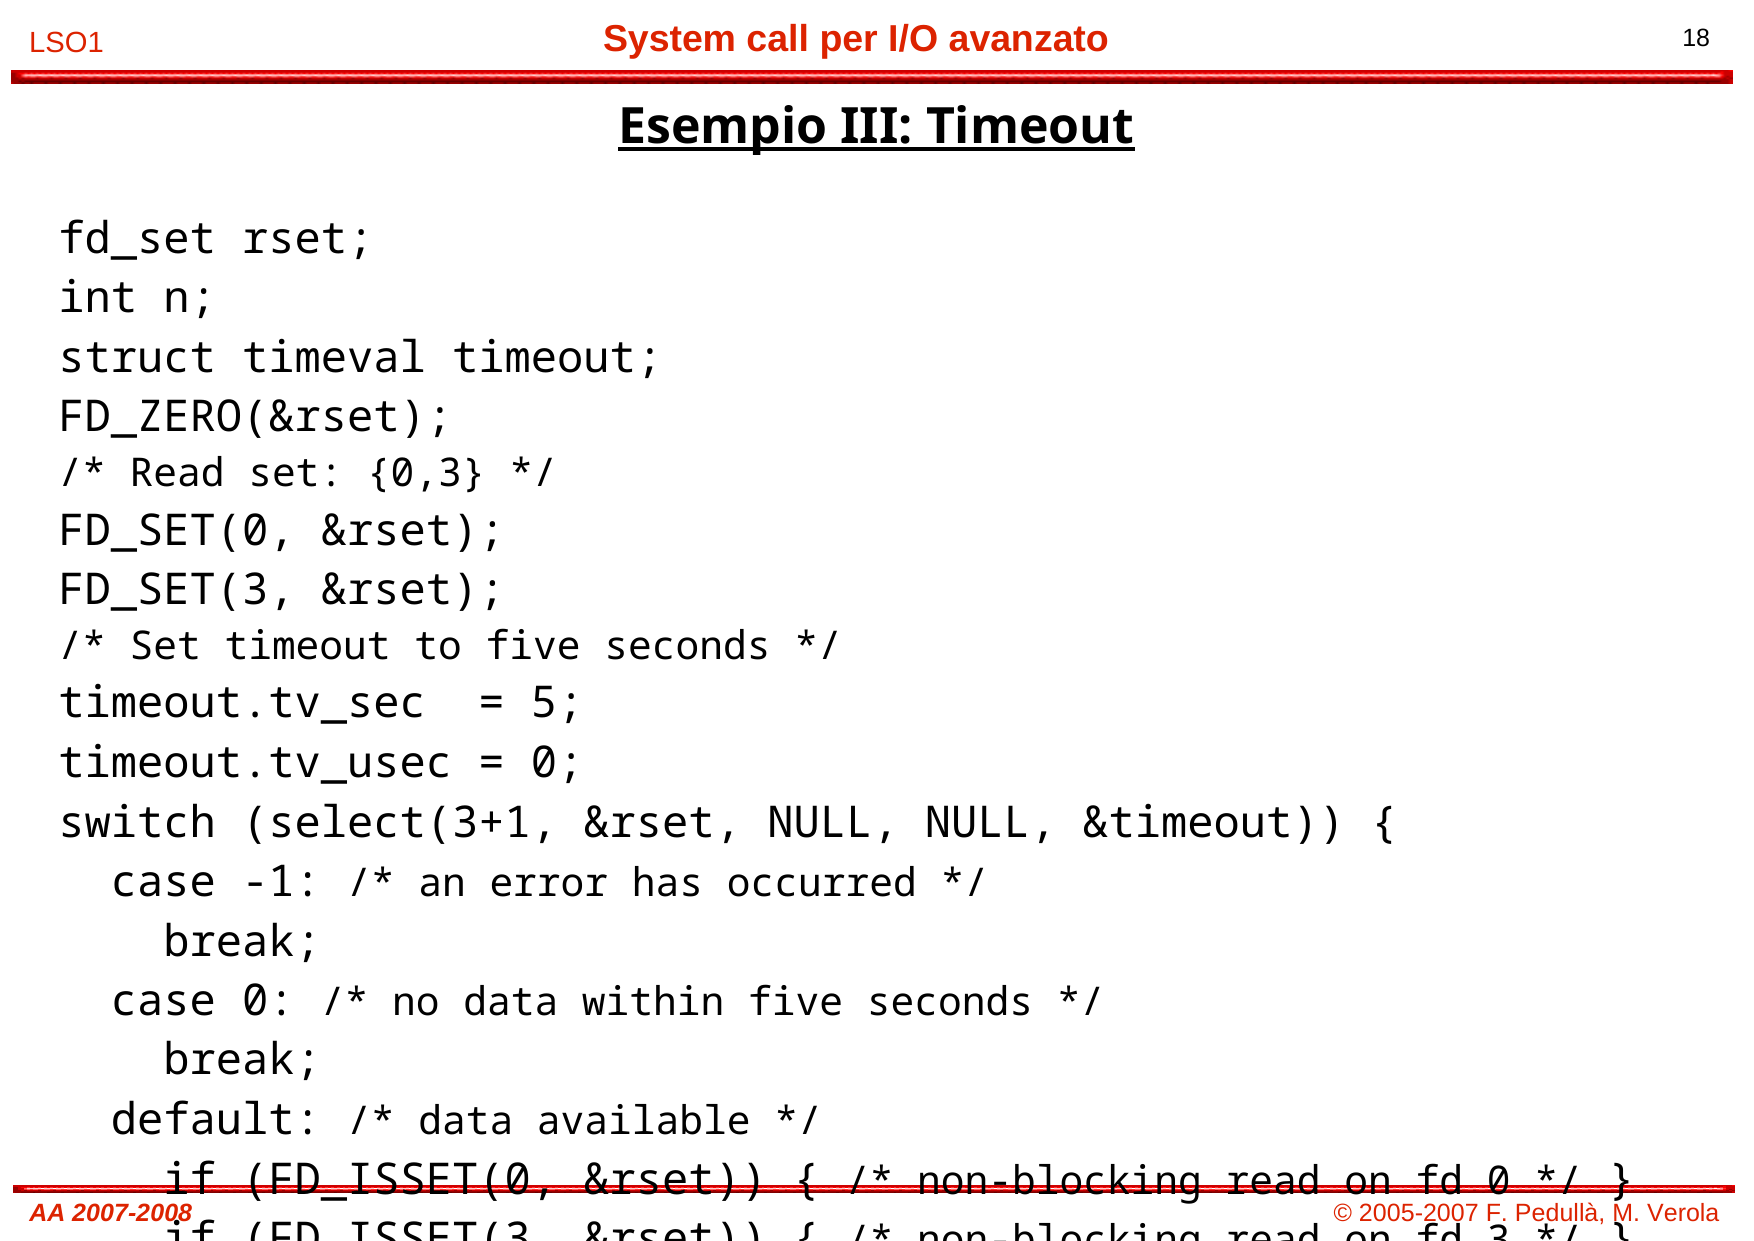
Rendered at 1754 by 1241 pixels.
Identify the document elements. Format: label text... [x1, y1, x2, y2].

picture [1389, 1185, 1425, 1193]
picture [1362, 1185, 1371, 1193]
picture [1445, 1185, 1456, 1192]
picture [623, 1185, 653, 1193]
picture [1122, 1185, 1141, 1193]
picture [938, 1185, 946, 1193]
picture [669, 1185, 699, 1193]
list fd_set rset; int n; struct timeval timeout; FD_ZERO(&rset); /* Read set: {0,3} */ FD_SET(0, &rset); FD_SET(3, &rset); /* Set timeout to five seconds */ timeout.tv_sec = 5; timeout.tv_usec = 0; switch (select(3+1, &rset, NULL, NULL, &timeout)) { case -1: /* an error has occurred */ break; case 0: /* no data within five seconds */ break; default: /* data available */ if (FD_ISSET(0, &rset)) { /* non-blocking read on fd 0 */ } if (FD_ISSET(3, &rset)) { /* non-blocking read on fd 3 */ } } [58, 206, 1696, 1166]
picture [1238, 1185, 1255, 1193]
picture [419, 1185, 429, 1193]
picture [1623, 1185, 1735, 1193]
picture [808, 1185, 853, 1193]
picture [924, 1185, 934, 1193]
picture [1175, 1185, 1183, 1193]
picture [203, 1185, 252, 1193]
picture [701, 1185, 727, 1193]
picture [1302, 1185, 1313, 1192]
picture [301, 1185, 313, 1191]
picture [946, 1185, 958, 1191]
picture [362, 1185, 392, 1193]
picture [1494, 1185, 1504, 1191]
picture [467, 1185, 488, 1193]
picture [854, 1185, 920, 1193]
picture [1090, 1185, 1110, 1193]
picture [1161, 1185, 1171, 1193]
picture [1504, 1185, 1566, 1193]
picture [491, 1185, 511, 1193]
picture [179, 1185, 200, 1193]
picture [588, 1185, 599, 1191]
picture [604, 1185, 619, 1193]
picture [1144, 1185, 1157, 1193]
picture [1077, 1185, 1090, 1193]
picture [1049, 1185, 1065, 1193]
picture [11, 70, 1733, 84]
picture [1567, 1185, 1619, 1193]
picture [1065, 1185, 1077, 1191]
picture [1375, 1185, 1385, 1193]
picture [1460, 1185, 1492, 1193]
picture [311, 1185, 358, 1193]
picture [13, 1185, 175, 1193]
title Esempio III: Timeout [40, 78, 1713, 174]
picture [276, 1185, 297, 1193]
picture [1199, 1185, 1234, 1193]
picture [1019, 1185, 1030, 1191]
picture [985, 1185, 1015, 1193]
picture [1428, 1185, 1444, 1193]
picture [255, 1185, 272, 1193]
picture [1279, 1185, 1290, 1191]
picture [654, 1185, 669, 1193]
picture [958, 1185, 967, 1193]
picture [1350, 1185, 1362, 1191]
picture [1255, 1185, 1277, 1193]
picture [756, 1185, 804, 1193]
picture [1293, 1185, 1301, 1193]
picture [730, 1185, 753, 1193]
picture [1114, 1185, 1123, 1193]
picture [1317, 1185, 1350, 1193]
picture [1030, 1185, 1046, 1193]
picture [433, 1185, 463, 1193]
picture [393, 1185, 418, 1193]
picture [971, 1185, 981, 1193]
picture [1184, 1185, 1195, 1191]
picture [523, 1185, 587, 1193]
picture [513, 1185, 523, 1191]
